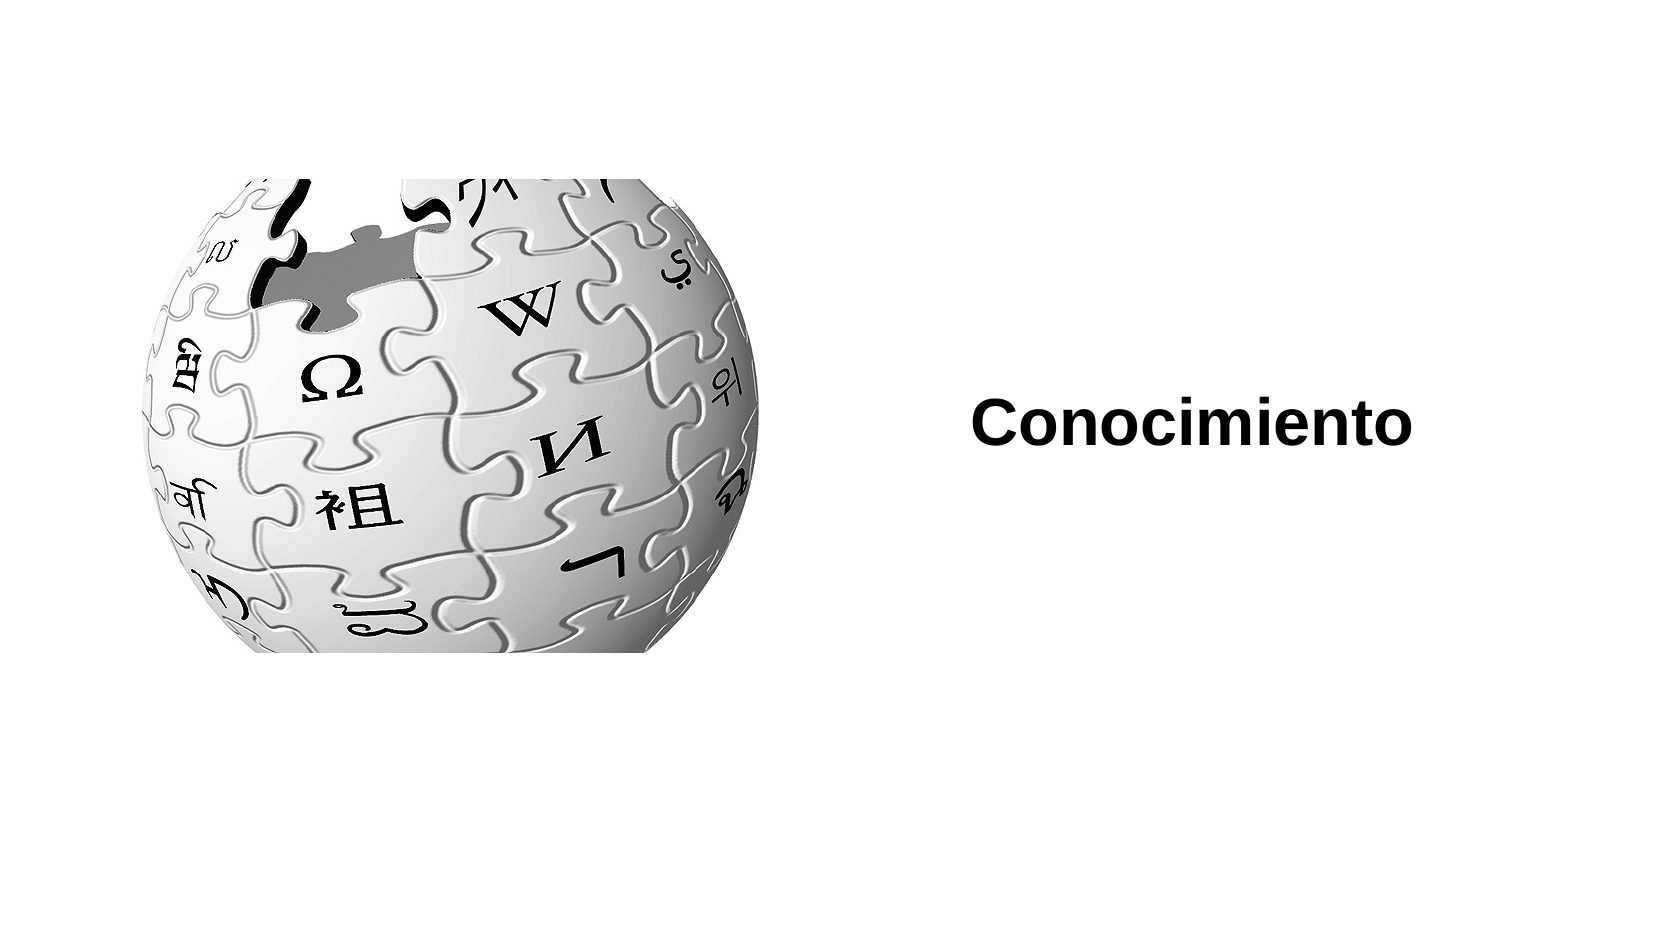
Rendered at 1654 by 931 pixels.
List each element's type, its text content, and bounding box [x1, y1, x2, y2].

picture [135, 179, 766, 653]
title Conocimiento [915, 345, 1471, 501]
